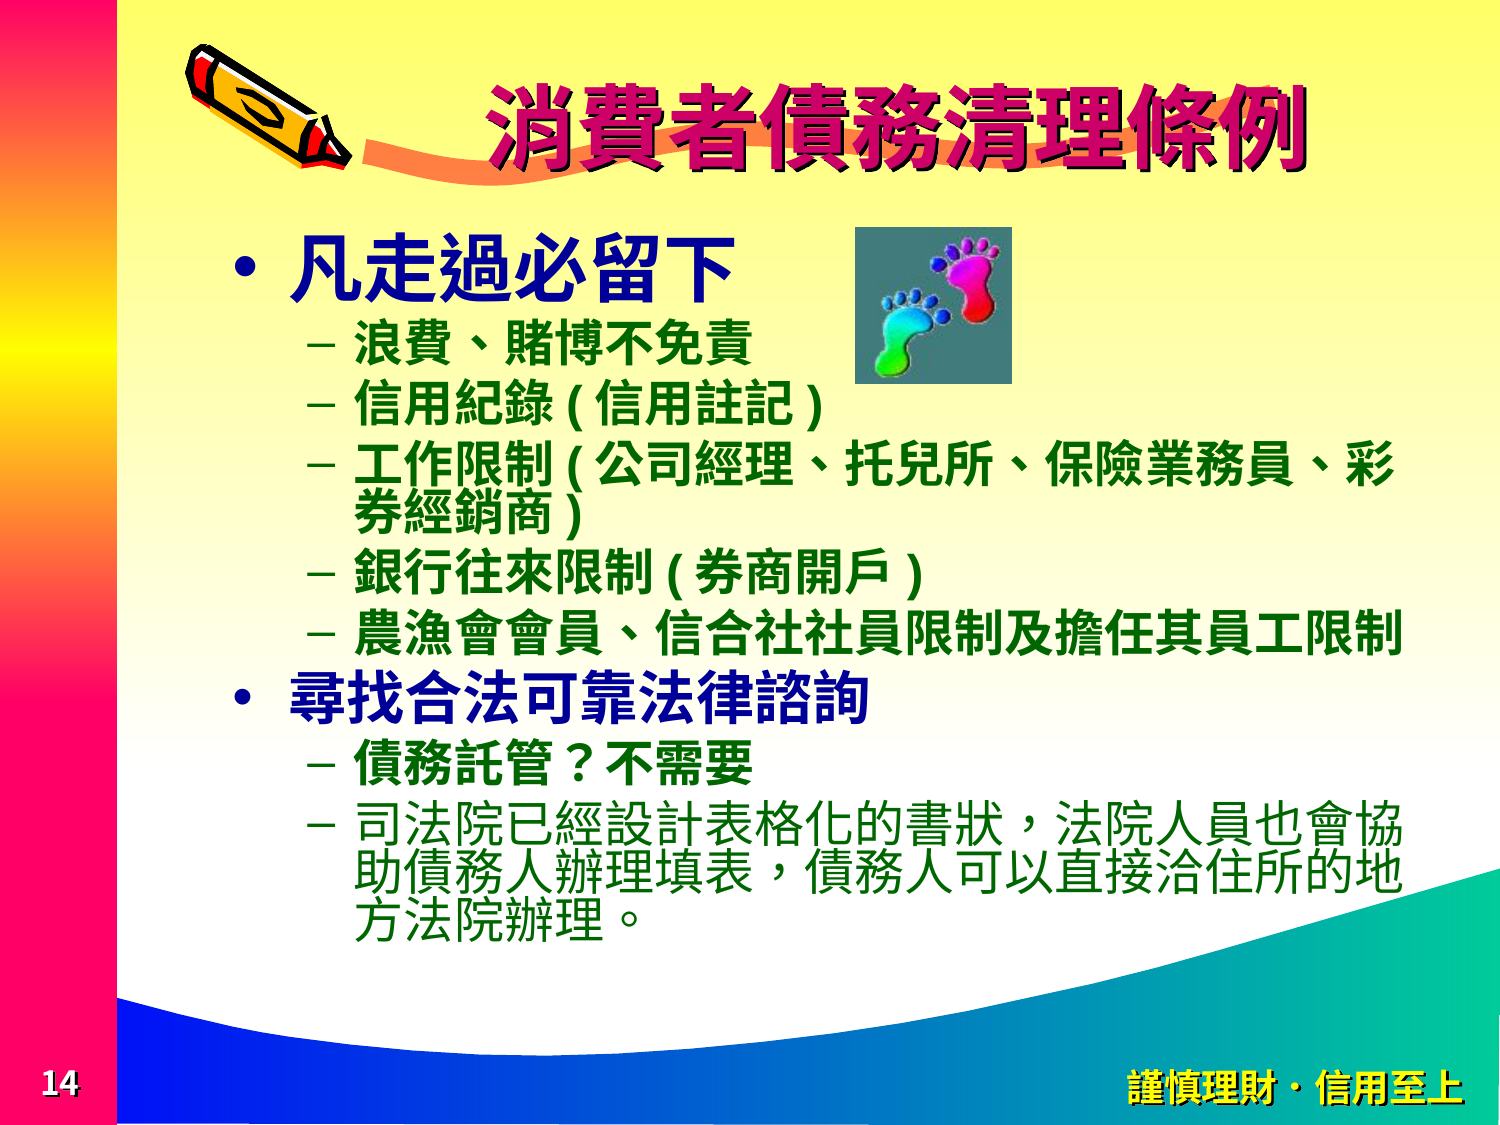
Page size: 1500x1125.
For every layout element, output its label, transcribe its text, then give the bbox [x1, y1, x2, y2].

picture [855, 227, 1012, 384]
title 消費者債務清理條例 [469, 62, 1438, 163]
list 凡走過必留下 浪費、賭博不免責 信用紀錄(信用註記) 工作限制(公司經理、托兒所、保險業務員、彩券經銷商) 銀行往來限制(券商開戶) 農漁會會員、信合社社員限制及擔任其員工限制 尋找合法可靠法律諮詢 債務託管？不需要 司法院已經設計表格化的書狀，法院人員也會協助債務人辦理填表，債務人可以直接洽住所的地方法院辦理。 [217, 230, 1438, 1021]
